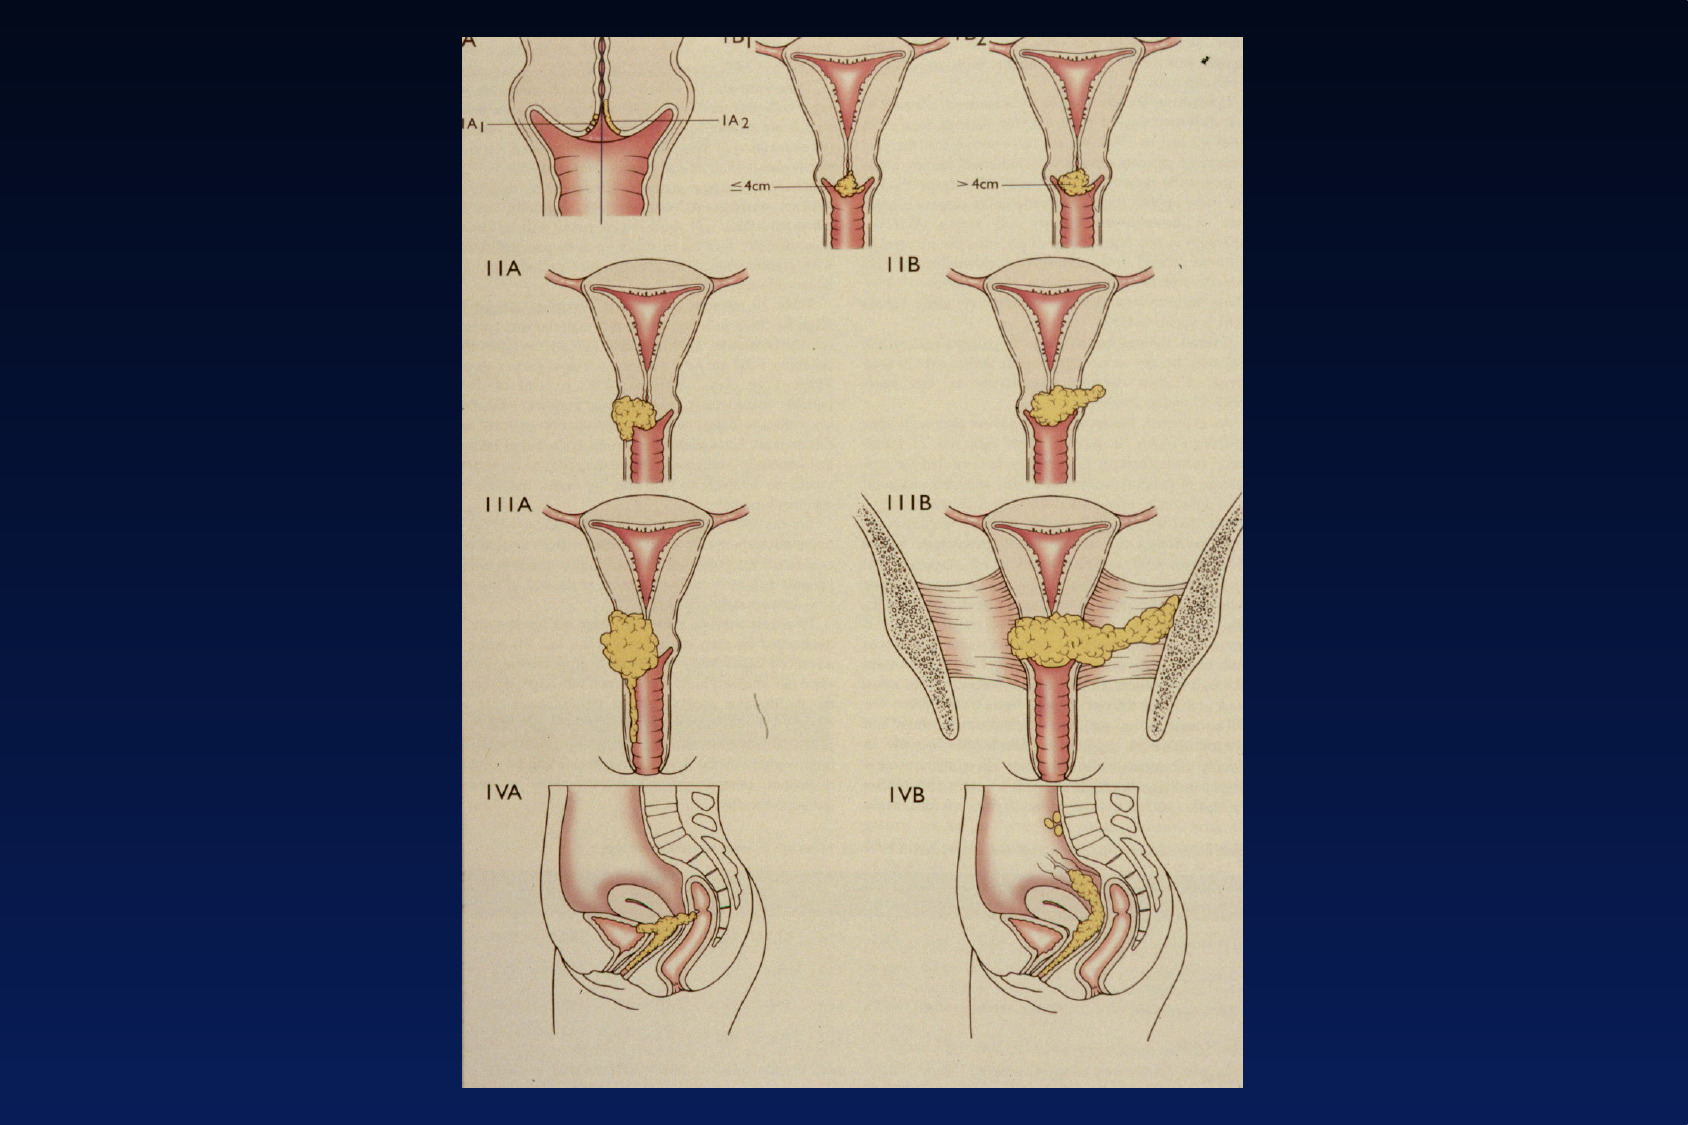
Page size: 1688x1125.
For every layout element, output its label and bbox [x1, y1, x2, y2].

picture [462, 37, 1243, 1088]
list [337, 274, 1500, 1125]
